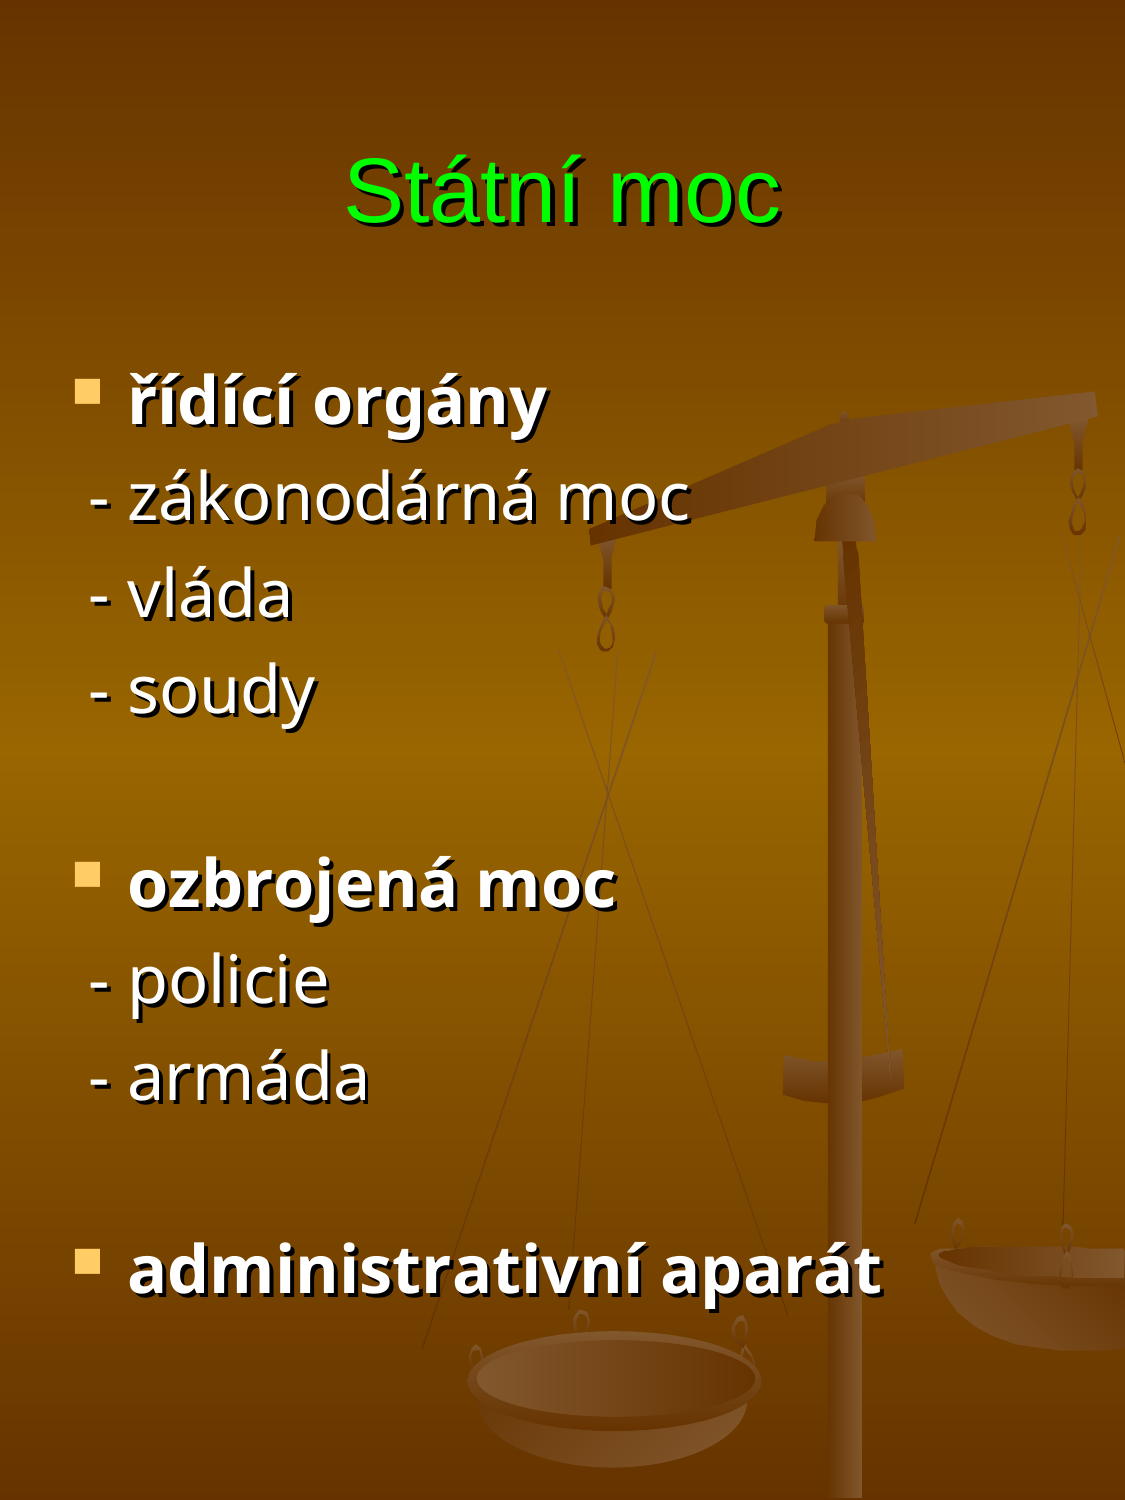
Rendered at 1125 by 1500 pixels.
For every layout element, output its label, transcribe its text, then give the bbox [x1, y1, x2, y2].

title Státní moc [56, 60, 1069, 311]
list řídící orgány - zákonodárná moc - vláda - soudy ozbrojená moc - policie - armáda administrativní aparát [56, 349, 1069, 1341]
